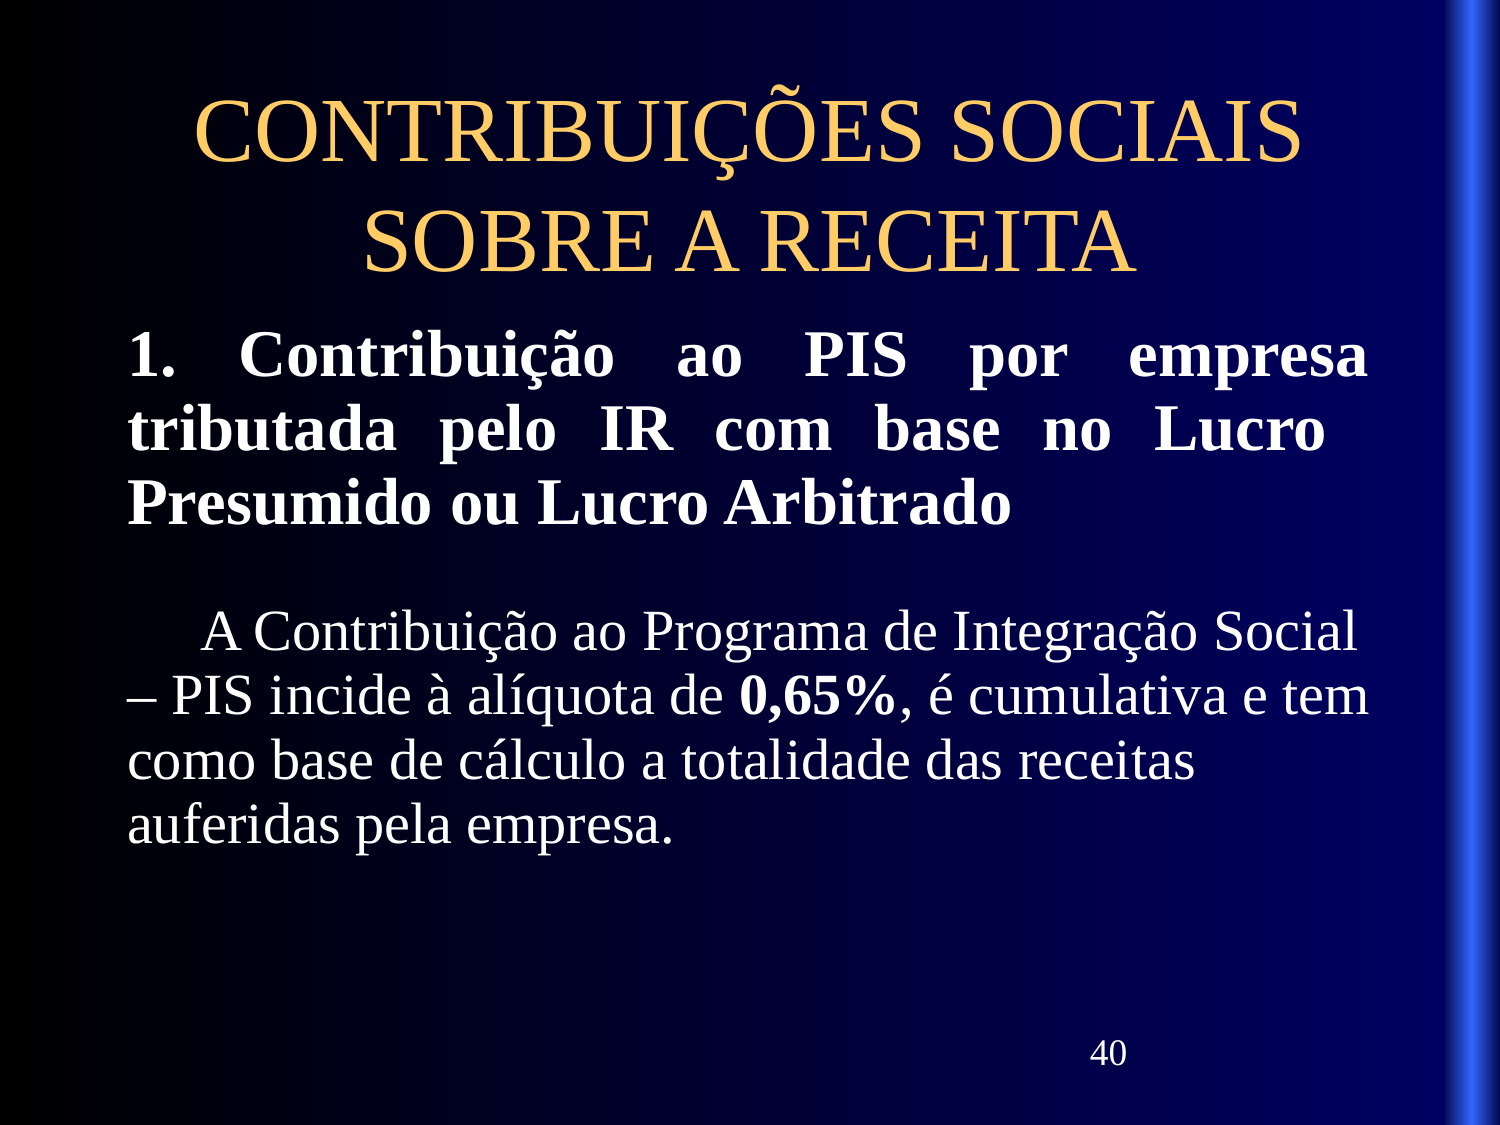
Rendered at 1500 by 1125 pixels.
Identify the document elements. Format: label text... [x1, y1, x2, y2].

title CONTRIBUIÇÕES SOCIAIS SOBRE A RECEITA [112, 62, 1388, 298]
text_box 1. Contribuição ao PIS por empresa tributada pelo IR com base no Lucro Presumido ou Lucro Arbitrado A Contribuição ao Programa de Integração Social – PIS incide à alíquota de 0,65%, é cumulativa e tem como base de cálculo a totalidade das receitas auferidas pela empresa. [112, 309, 1388, 985]
